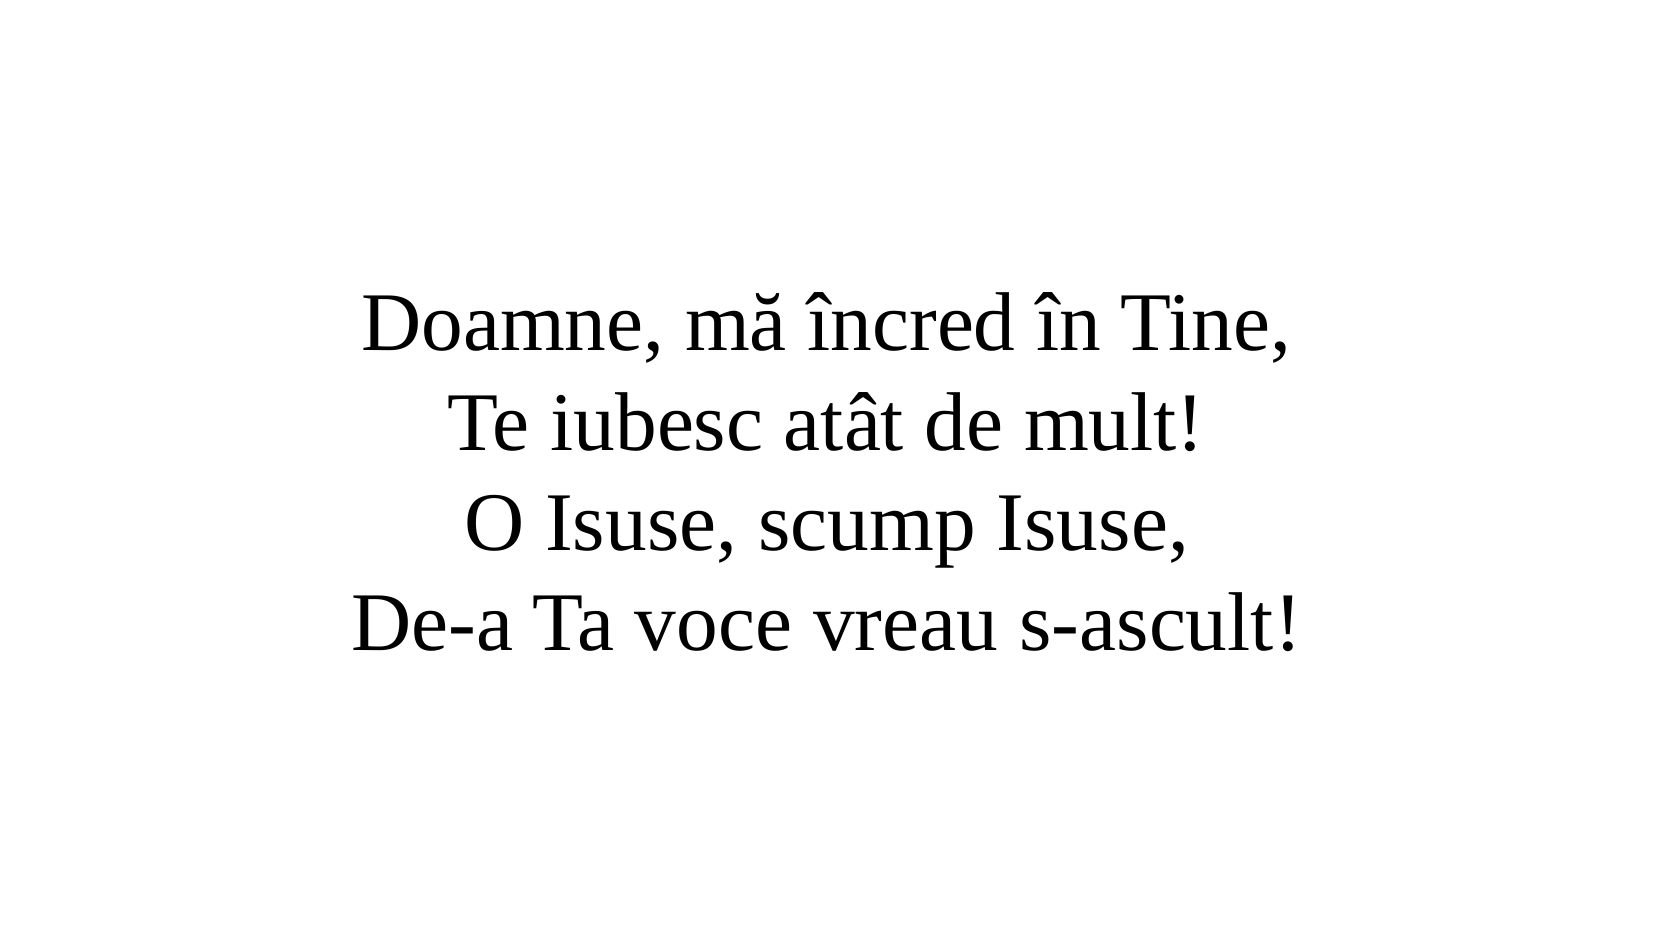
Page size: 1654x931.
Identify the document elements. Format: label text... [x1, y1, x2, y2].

subtitle Doamne, mă încred în Tine, Te iubesc atât de mult! O Isuse, scump Isuse, De-a Ta voce vreau s-ascult! [0, 259, 1654, 632]
